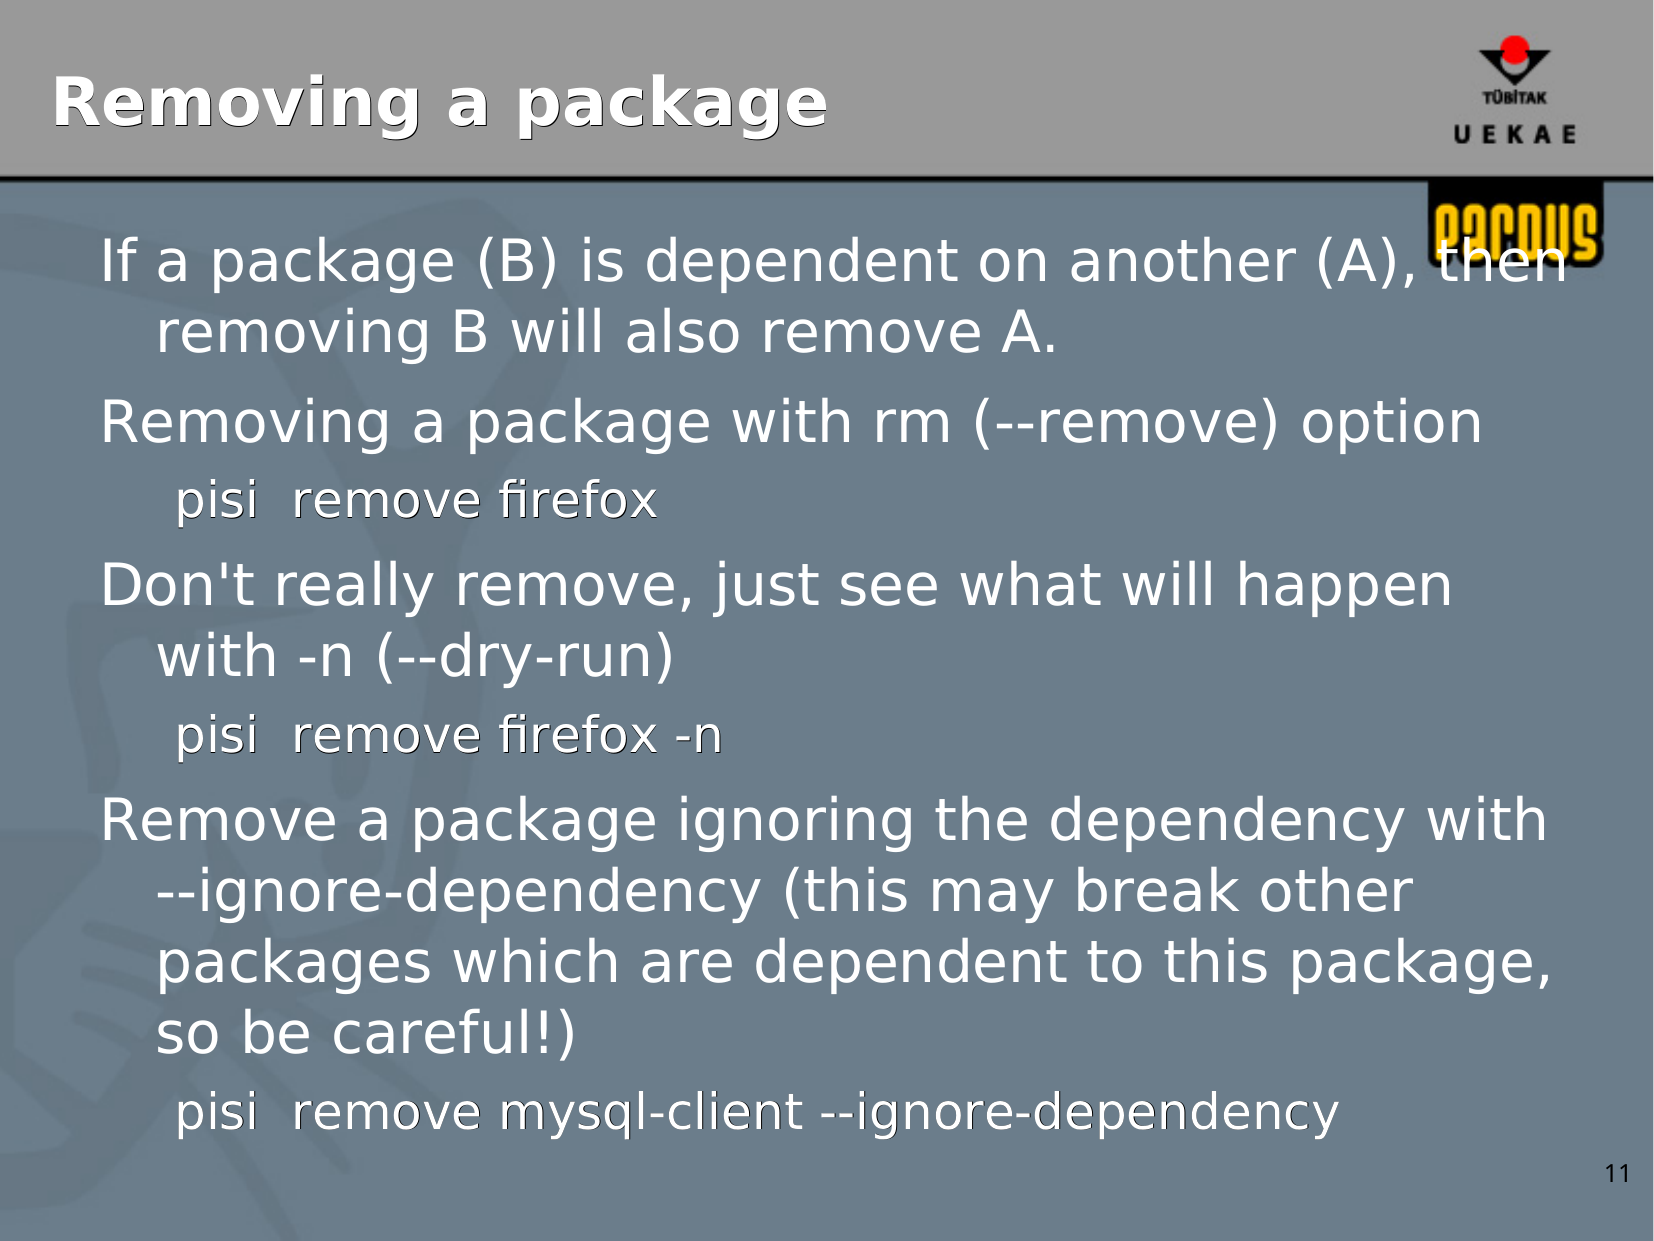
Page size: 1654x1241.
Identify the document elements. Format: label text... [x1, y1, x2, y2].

title Removing a package [35, 43, 1449, 158]
picture [0, 0, 1654, 1241]
list If a package (B) is dependent on another (A), then removing B will also remove A. Removing a package with rm (--remove) option pisi remove firefox Don't really remove, just see what will happen with -n (--dry-run) pisi remove firefox -n Remove a package ignoring the dependency with --ignore-dependency (this may break other packages which are dependent to this package, so be careful!) pisi remove mysql-client --ignore-dependency [84, 216, 1595, 1201]
